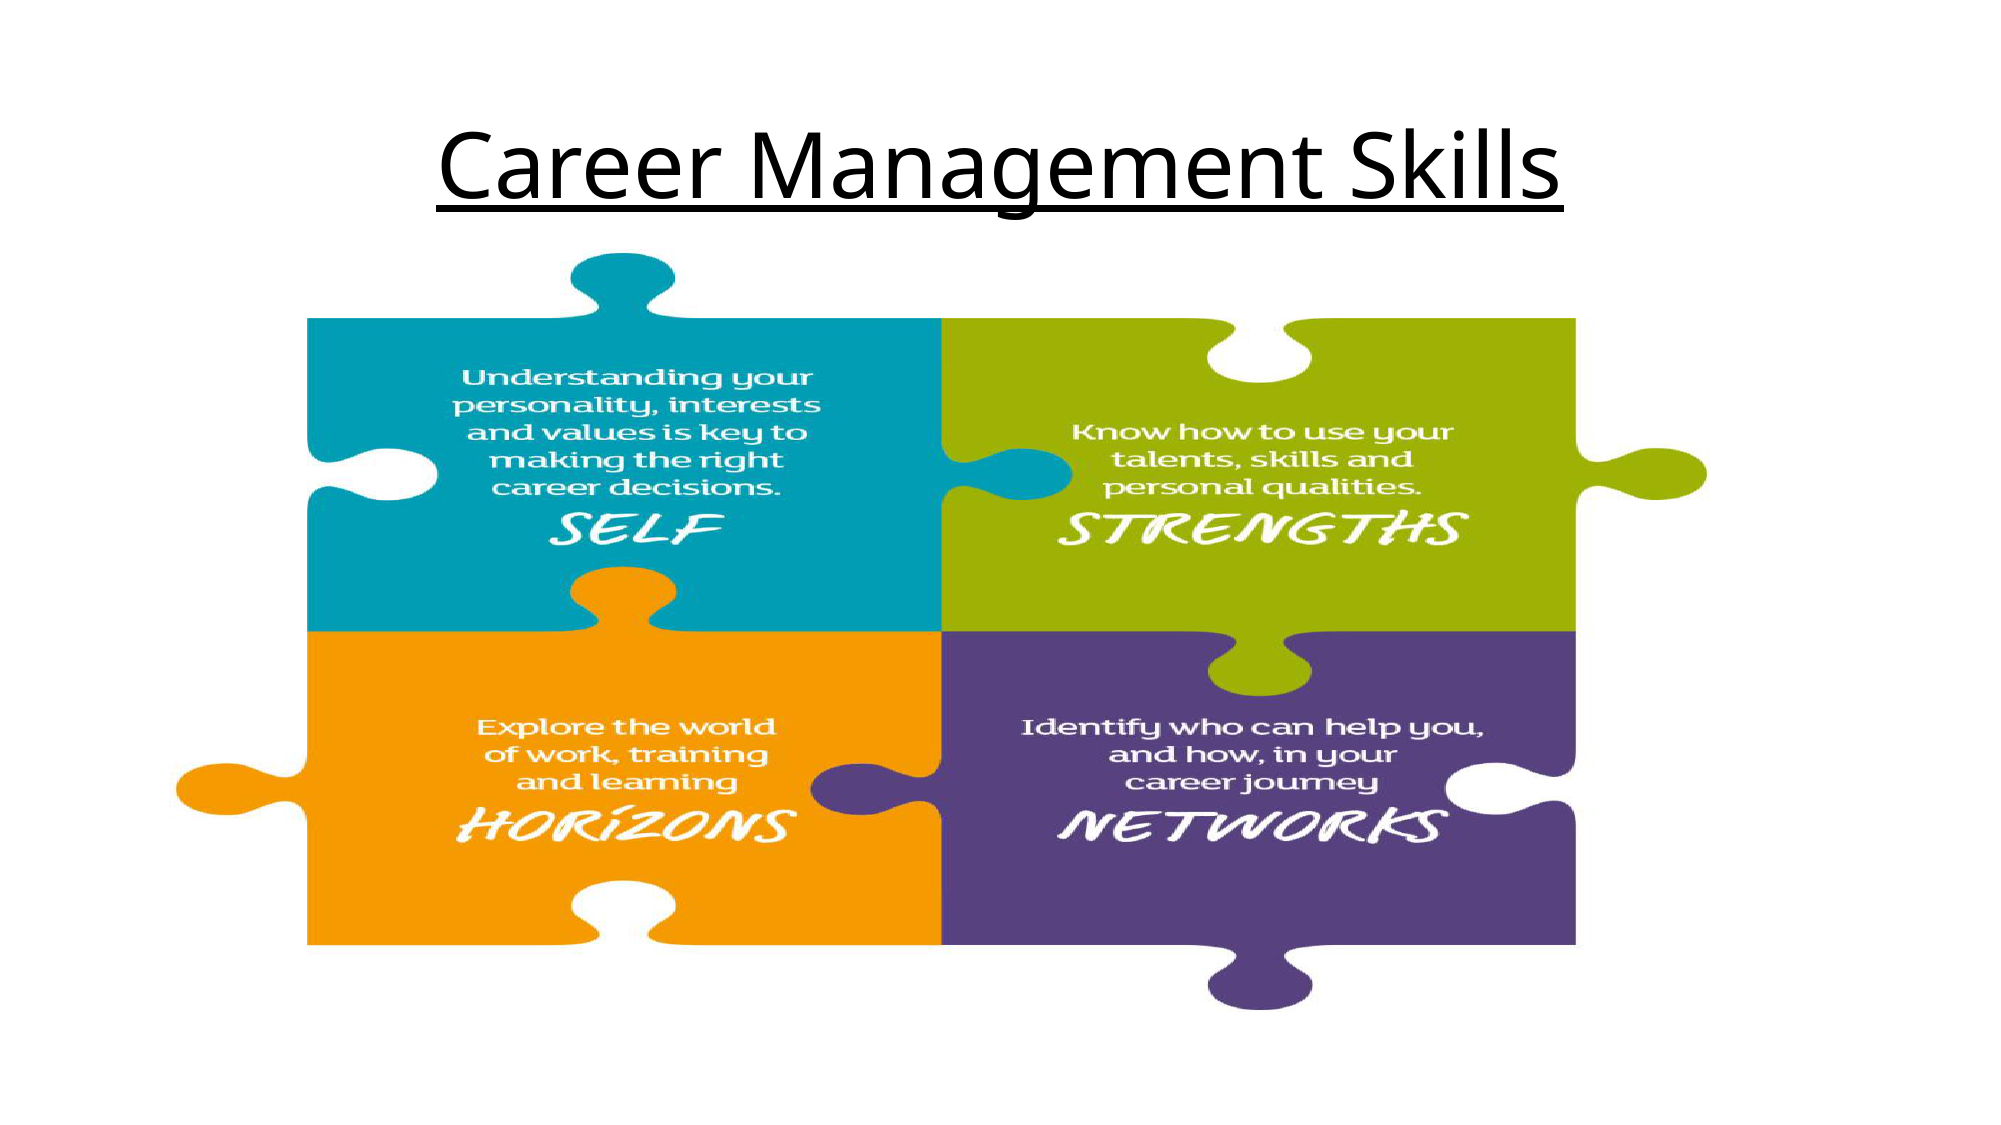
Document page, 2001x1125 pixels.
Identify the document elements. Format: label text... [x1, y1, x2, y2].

title Career Management Skills [137, 59, 1863, 278]
picture [169, 249, 1715, 1014]
